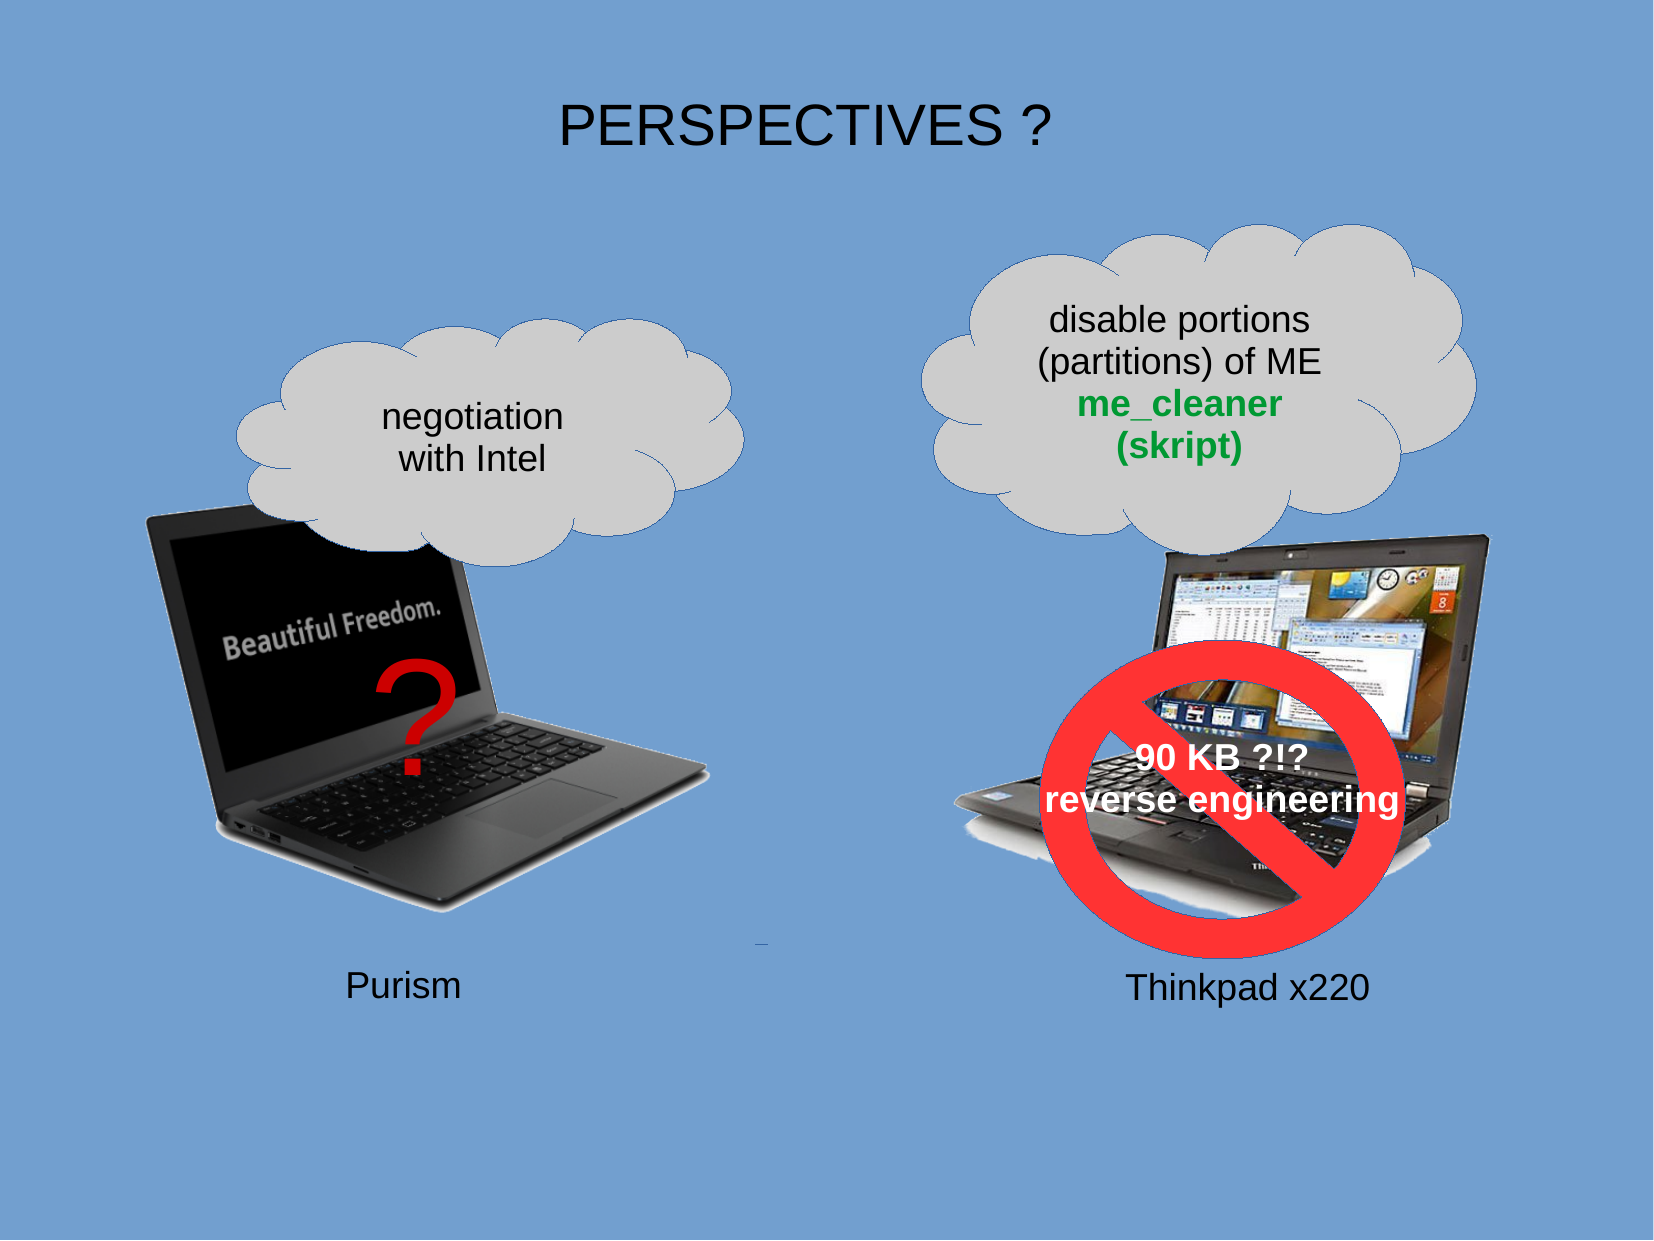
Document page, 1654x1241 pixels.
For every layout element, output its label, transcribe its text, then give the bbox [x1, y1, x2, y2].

text_box PERSPECTIVES ? [543, 85, 1134, 166]
picture [1086, 731, 1300, 919]
picture [1221, 748, 1231, 755]
picture [1221, 759, 1233, 766]
picture [944, 484, 1498, 993]
text_box disable portions (partitions) of ME me_cleaner (skript) [921, 224, 1477, 556]
text_box ? [354, 617, 615, 839]
picture [1145, 680, 1359, 867]
text_box negotiation with Intel [236, 318, 745, 567]
picture [129, 472, 721, 916]
text_box Thinkpad x220 [1110, 958, 1418, 1016]
text_box 90 KB ?!? reverse engineering [1039, 640, 1406, 959]
text_box Purism [330, 956, 544, 1014]
